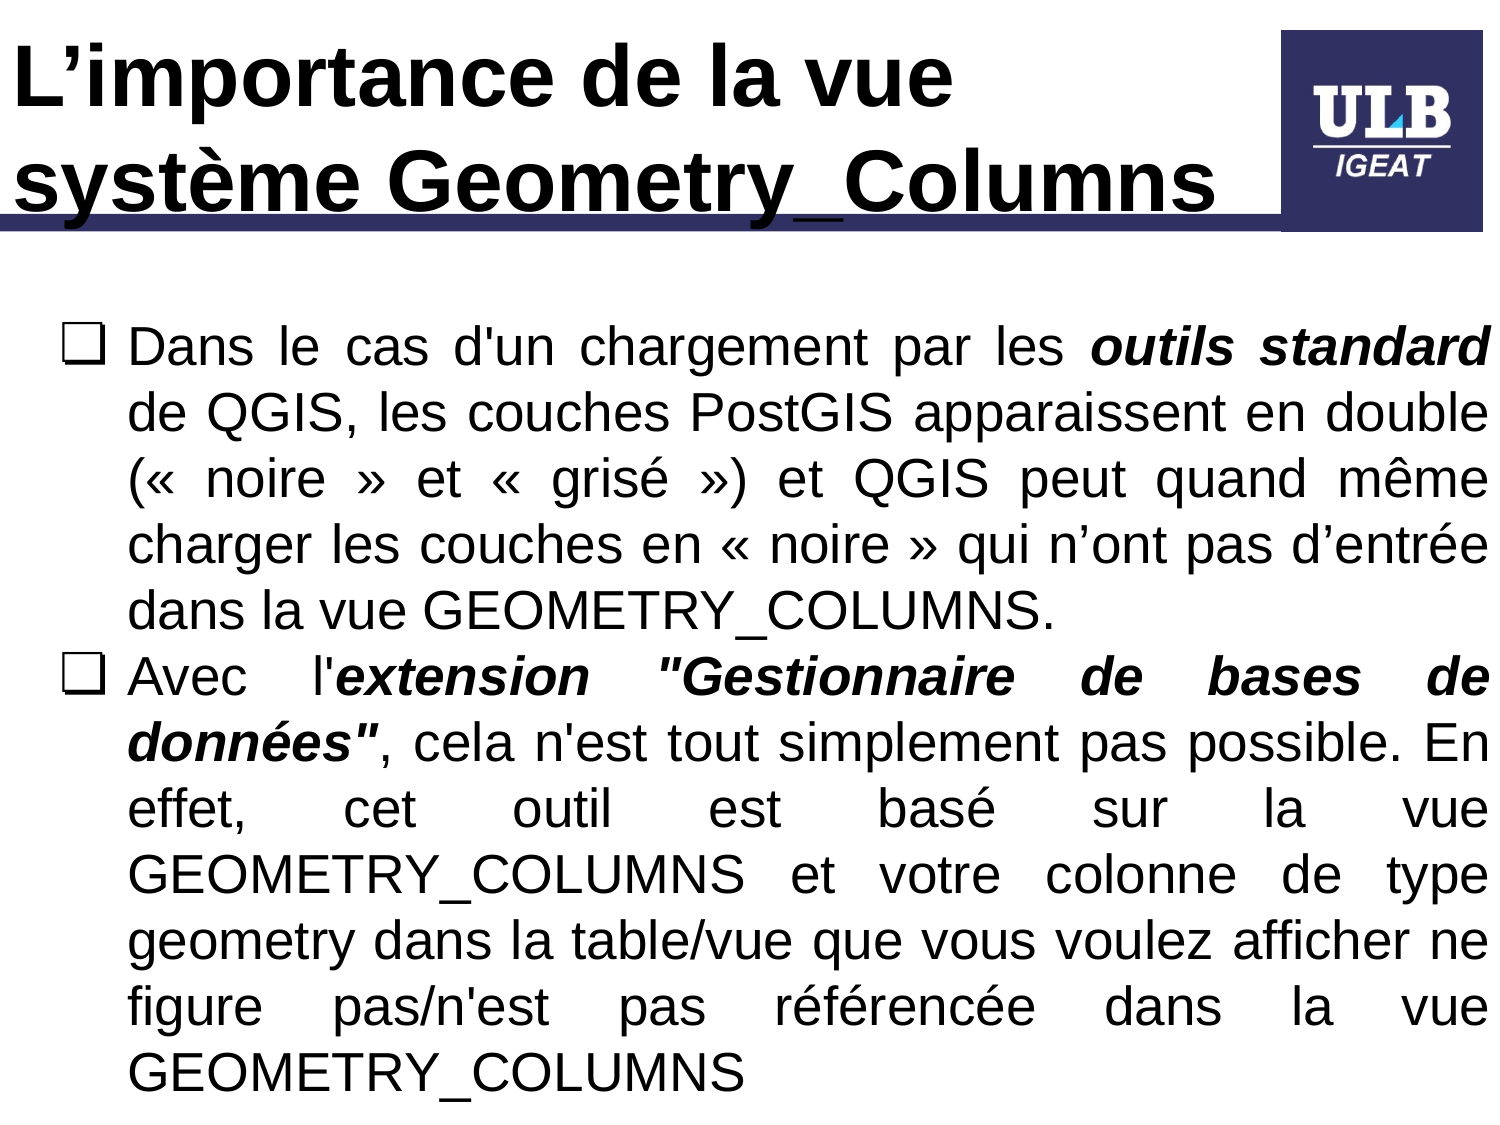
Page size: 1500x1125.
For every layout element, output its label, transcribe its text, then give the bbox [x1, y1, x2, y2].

picture [1290, 30, 1483, 232]
list Dans le cas d'un chargement par les outils standard de QGIS, les couches PostGIS apparaissent en double (« noire » et « grisé ») et QGIS peut quand même charger les couches en « noire » qui n’ont pas d’entrée dans la vue GEOMETRY_COLUMNS. Avec l'extension "Gestionnaire de bases de données", cela n'est tout simplement pas possible. En effet, cet outil est basé sur la vue GEOMETRY_COLUMNS et votre colonne de type geometry dans la table/vue que vous voulez afficher ne figure pas/n'est pas référencée dans la vue GEOMETRY_COLUMNS [59, 263, 1492, 1113]
title L’importance de la vue système Geometry_Columns [11, 15, 1290, 233]
